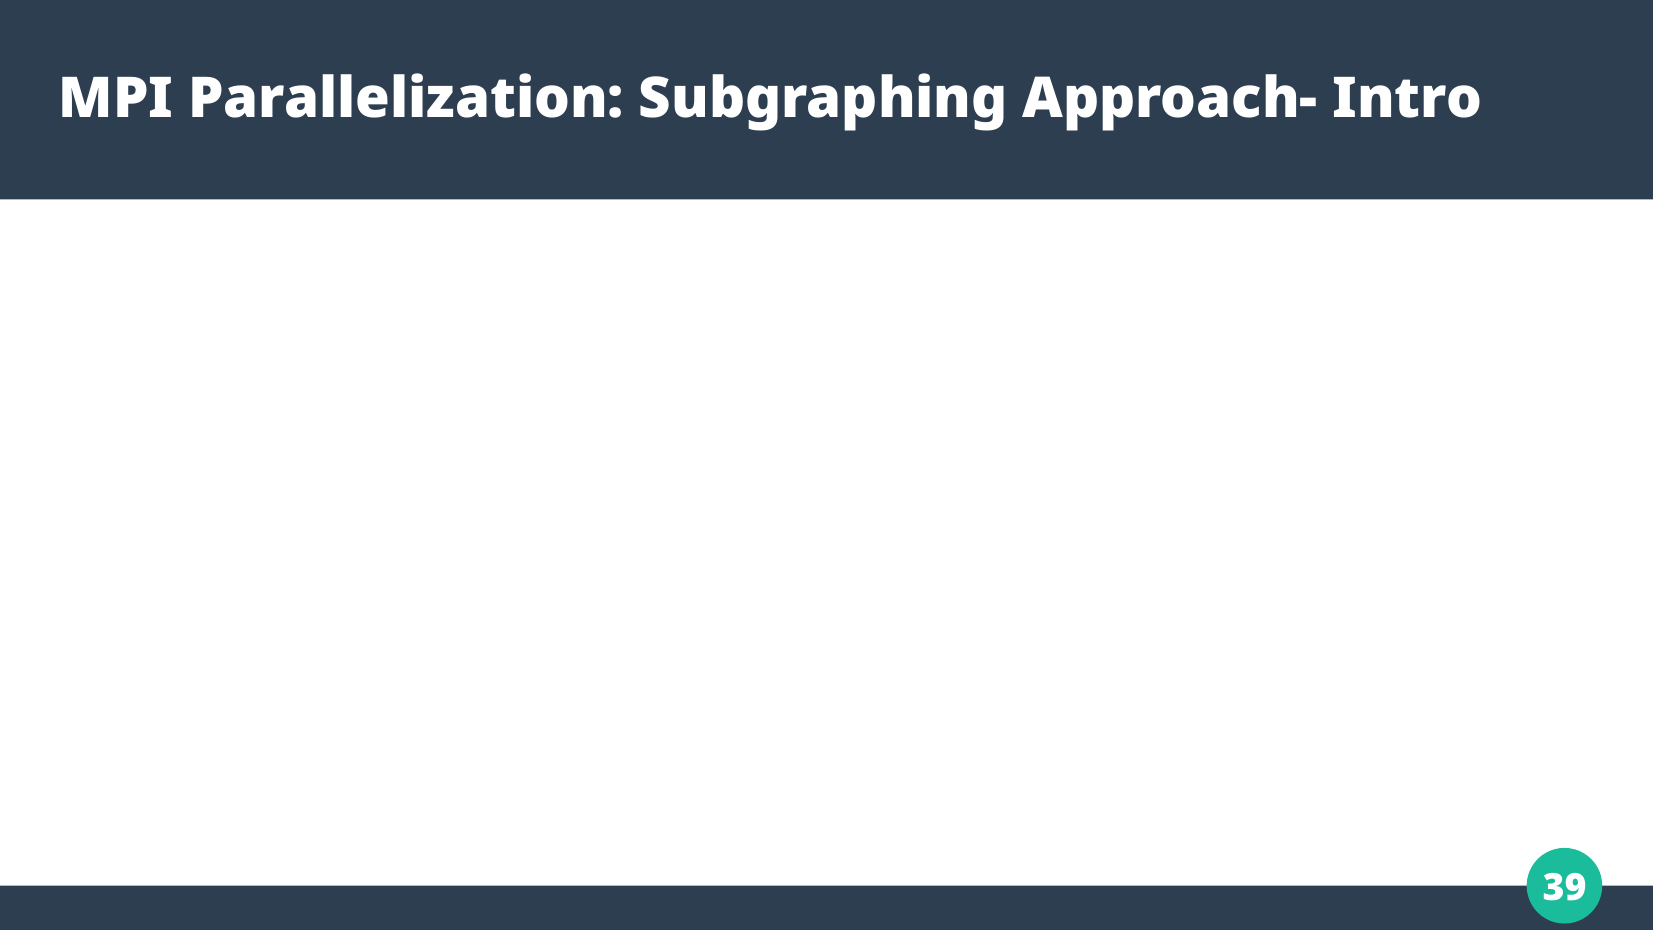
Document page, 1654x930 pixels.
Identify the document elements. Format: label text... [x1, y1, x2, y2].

title MPI Parallelization: Subgraphing Approach- Intro [58, 36, 1594, 155]
